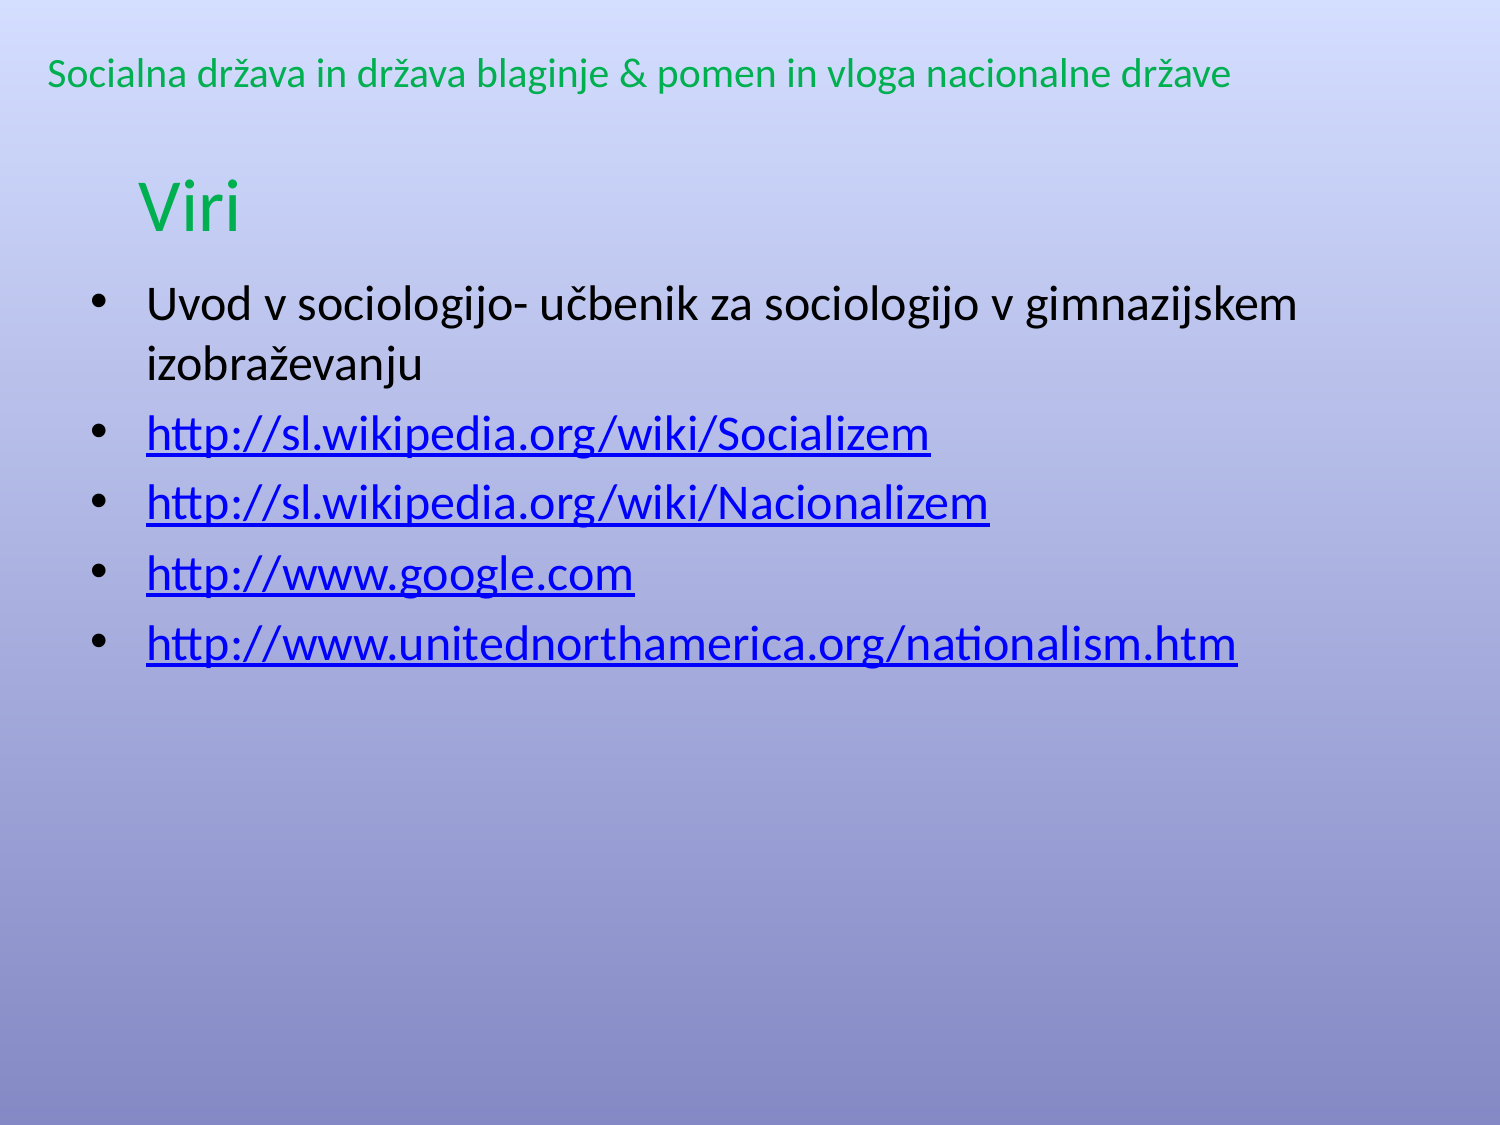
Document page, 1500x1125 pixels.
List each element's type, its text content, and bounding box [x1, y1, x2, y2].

list Uvod v sociologijo- učbenik za sociologijo v gimnazijskem izobraževanju http://sl.wikipedia.org/wiki/Socializem http://sl.wikipedia.org/wiki/Nacionalizem http://www.google.com http://www.unitednorthamerica.org/nationalism.htm [75, 262, 1425, 1005]
text_box Viri [123, 148, 750, 254]
title Socialna država in država blaginje & pomen in vloga nacionalne države [0, 31, 1290, 112]
